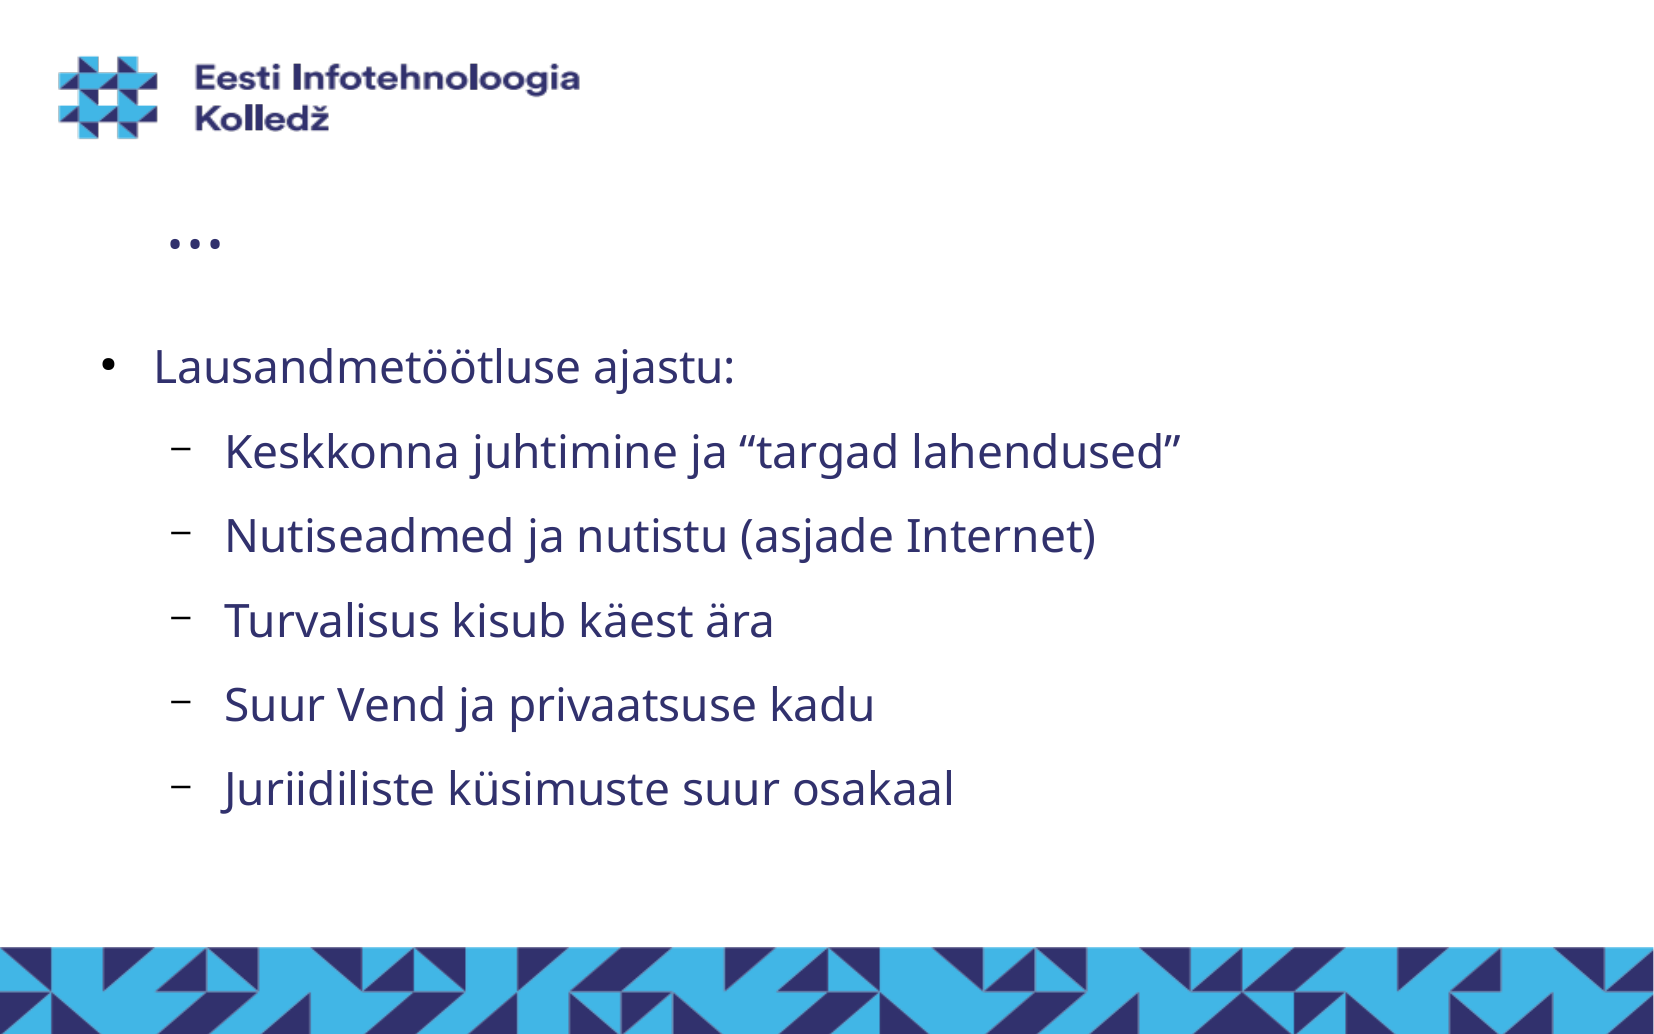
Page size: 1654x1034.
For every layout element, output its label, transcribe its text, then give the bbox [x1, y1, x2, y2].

list Lausandmetöötluse ajastu: Keskkonna juhtimine ja “targad lahendused” Nutiseadmed ja nutistu (asjade Internet) Turvalisus kisub käest ära Suur Vend ja privaatsuse kadu Juriidiliste küsimuste suur osakaal [82, 334, 1501, 906]
title ... [165, 132, 1501, 306]
